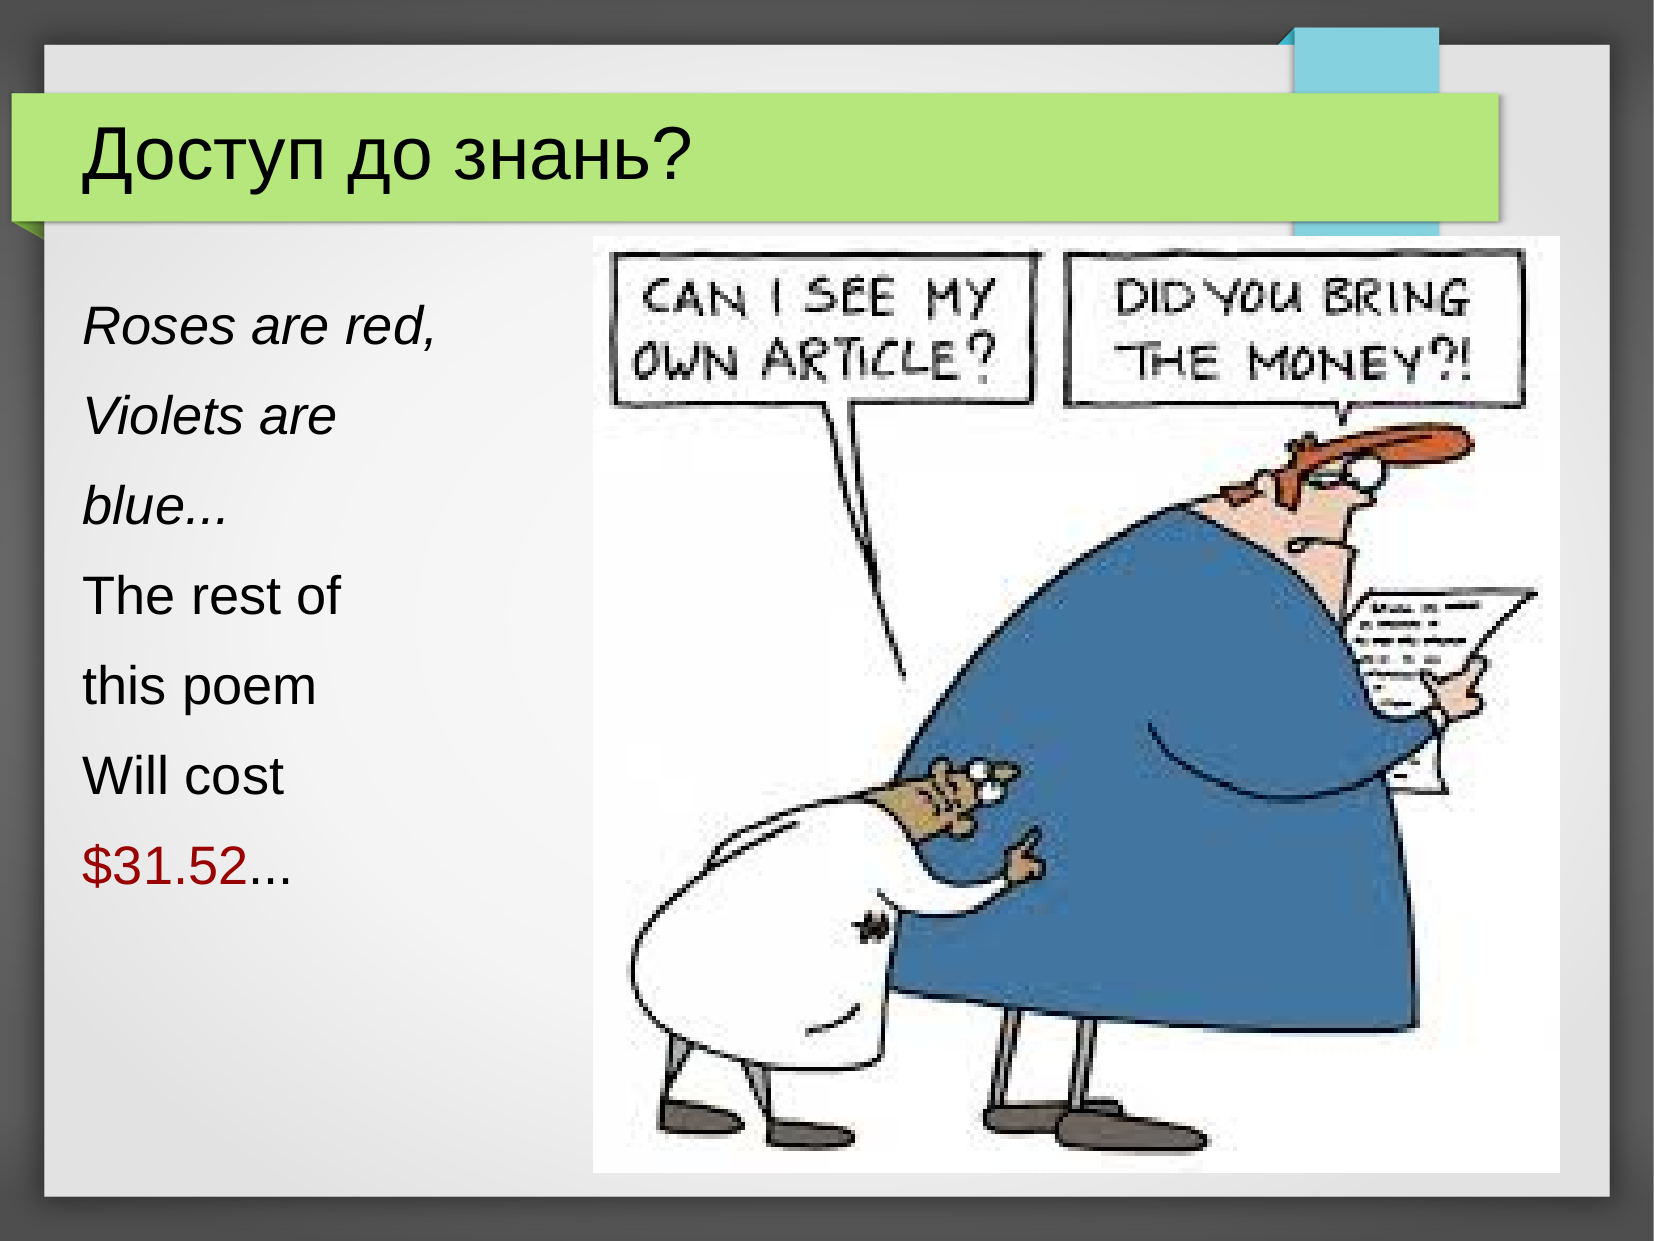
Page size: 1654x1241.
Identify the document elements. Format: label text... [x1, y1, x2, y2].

list Roses are red, Violets are blue... The rest of this poem Will cost $31.52... [82, 295, 593, 1015]
list Roses are red, Violets are blue... The rest of this poem Will cost $31.52... [1560, 295, 1571, 1015]
title Доступ до знань? [82, 94, 1264, 213]
picture [0, 0, 1654, 1241]
